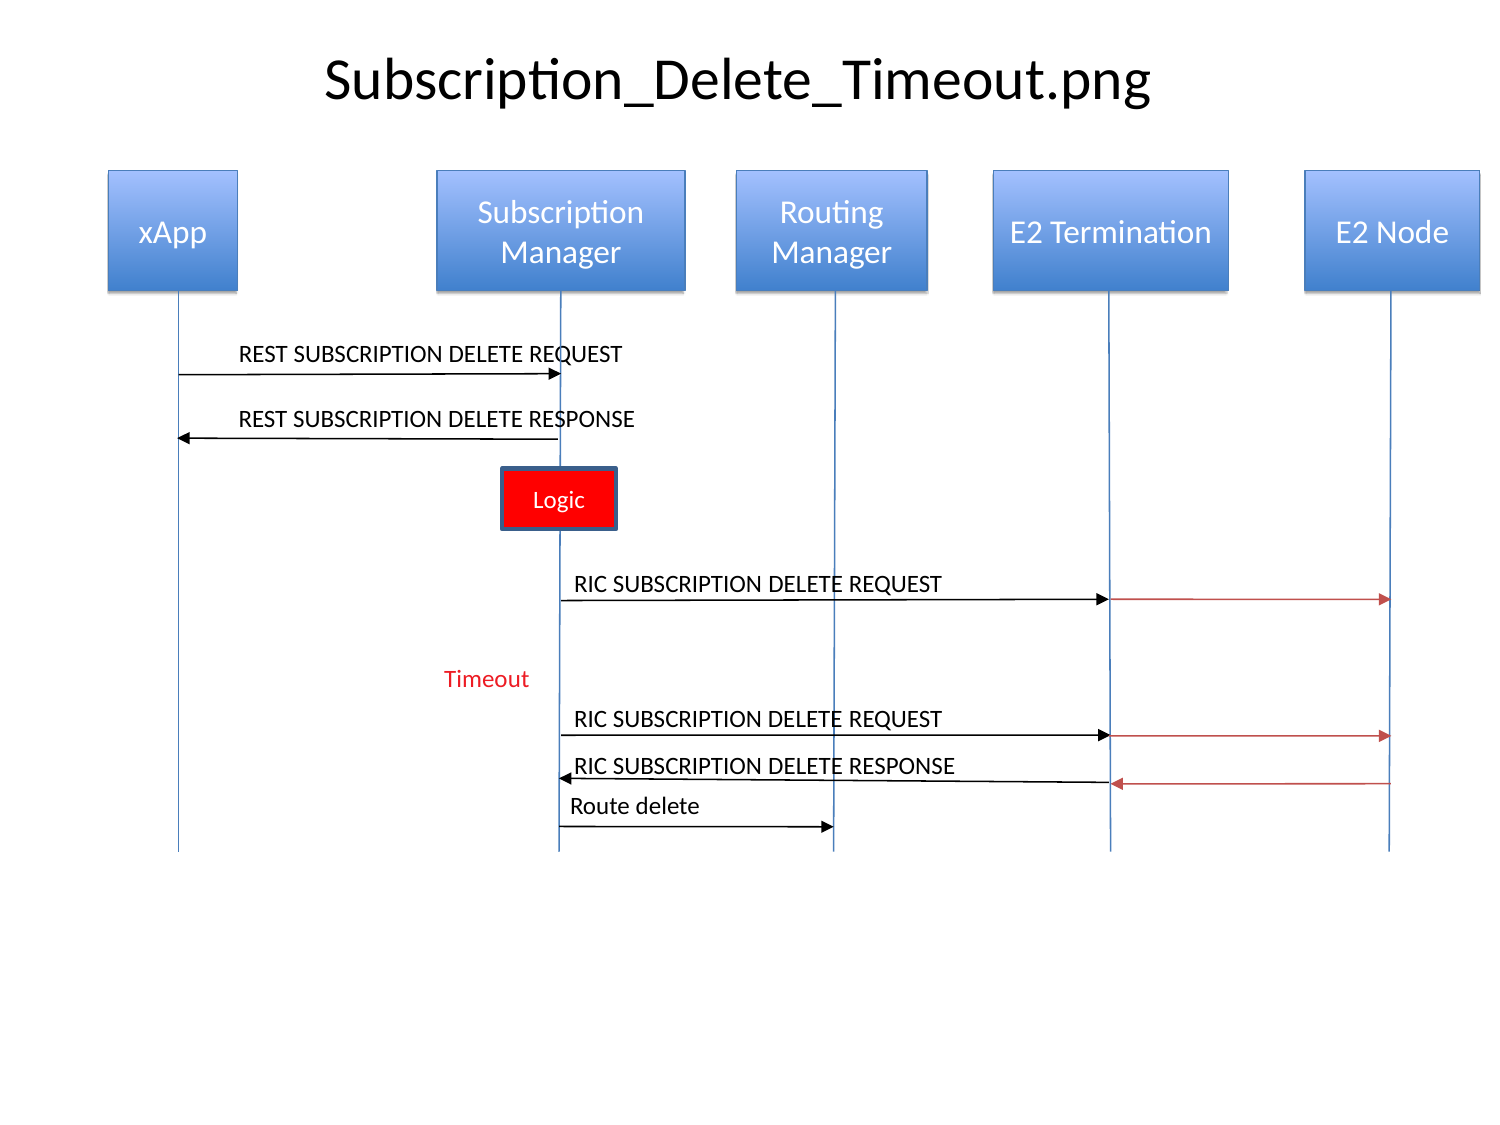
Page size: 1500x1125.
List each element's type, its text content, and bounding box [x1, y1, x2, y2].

text_box E2 Termination [993, 170, 1229, 291]
text_box RIC SUBSCRIPTION DELETE REQUEST [559, 559, 1063, 605]
text_box RIC SUBSCRIPTION DELETE REQUEST [559, 695, 1063, 741]
text_box REST SUBSCRIPTION DELETE REQUEST [562, 330, 639, 376]
text_box E2 Node [1305, 170, 1480, 291]
text_box REST SUBSCRIPTION DELETE REQUEST [224, 330, 559, 373]
text_box Route delete [555, 781, 762, 827]
text_box Timeout [429, 654, 573, 700]
text_box xApp [108, 170, 238, 291]
text_box RIC SUBSCRIPTION DELETE RESPONSE [559, 742, 1075, 788]
text_box REST SUBSCRIPTION DELETE RESPONSE [223, 395, 651, 441]
text_box Logic [502, 468, 617, 530]
title Subscription_Delete_Timeout.png [63, 32, 1414, 120]
text_box Routing Manager [736, 170, 928, 291]
text_box Subscription Manager [437, 170, 686, 291]
